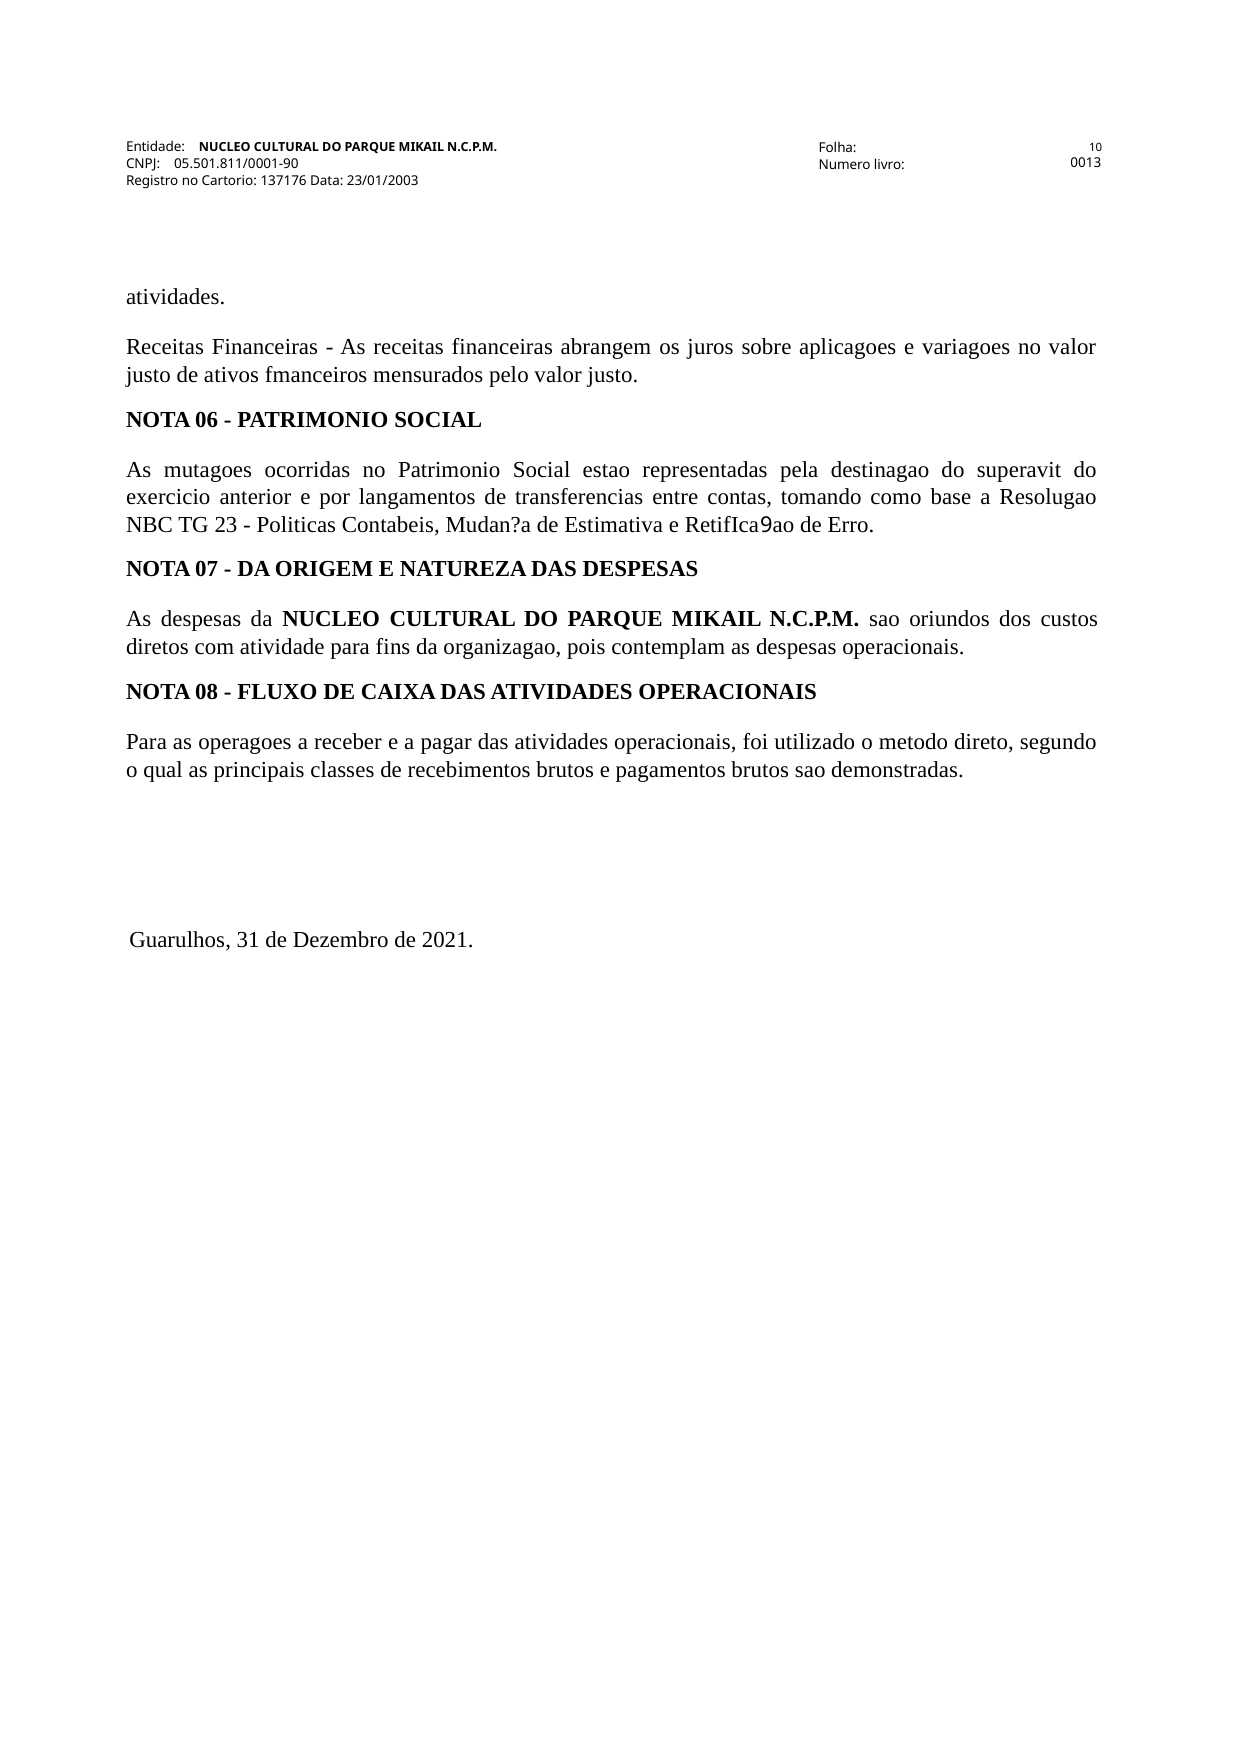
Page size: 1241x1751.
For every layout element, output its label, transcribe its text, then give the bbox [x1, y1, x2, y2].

text_box Guarulhos, 31 de Dezembro de 2021. [129, 925, 497, 951]
text_box Entidade: NUCLEO CULTURAL DO PARQUE MIKAIL N.C.P.M. CNPJ: 05.501.811/0001-90 Registro no Cartorio: 137176 Data: 23/01/2003 [126, 137, 617, 192]
text_box 10 0013 [1070, 140, 1106, 175]
text_box Folha: Numero livro: [818, 139, 908, 175]
text_box atividades. Receitas Financeiras - As receitas financeiras abrangem os juros sobre aplicagoes e variagoes no valor justo de ativos fmanceiros mensurados pelo valor justo. NOTA 06 - PATRIMONIO SOCIAL As mutagoes ocorridas no Patrimonio Social estao representadas pela destinagao do superavit do exercicio anterior e por langamentos de transferencias entre contas, tomando como base a Resolugao NBC TG 23 - Politicas Contabeis, Mudan?a de Estimativa e RetifIca9ao de Erro. NOTA 07 - DA ORIGEM E NATUREZA DAS DESPESAS As despesas da NUCLEO CULTURAL DO PARQUE MIKAIL N.C.P.M. sao oriundos dos custos diretos com atividade para fins da organizagao, pois contemplam as despesas operacionais. NOTA 08 - FLUXO DE CAIXA DAS ATIVIDADES OPERACIONAIS Para as operagoes a receber e a pagar das atividades operacionais, foi utilizado o metodo direto, segundo o qual as principais classes de recebimentos brutos e pagamentos brutos sao demonstradas. [126, 282, 1108, 842]
